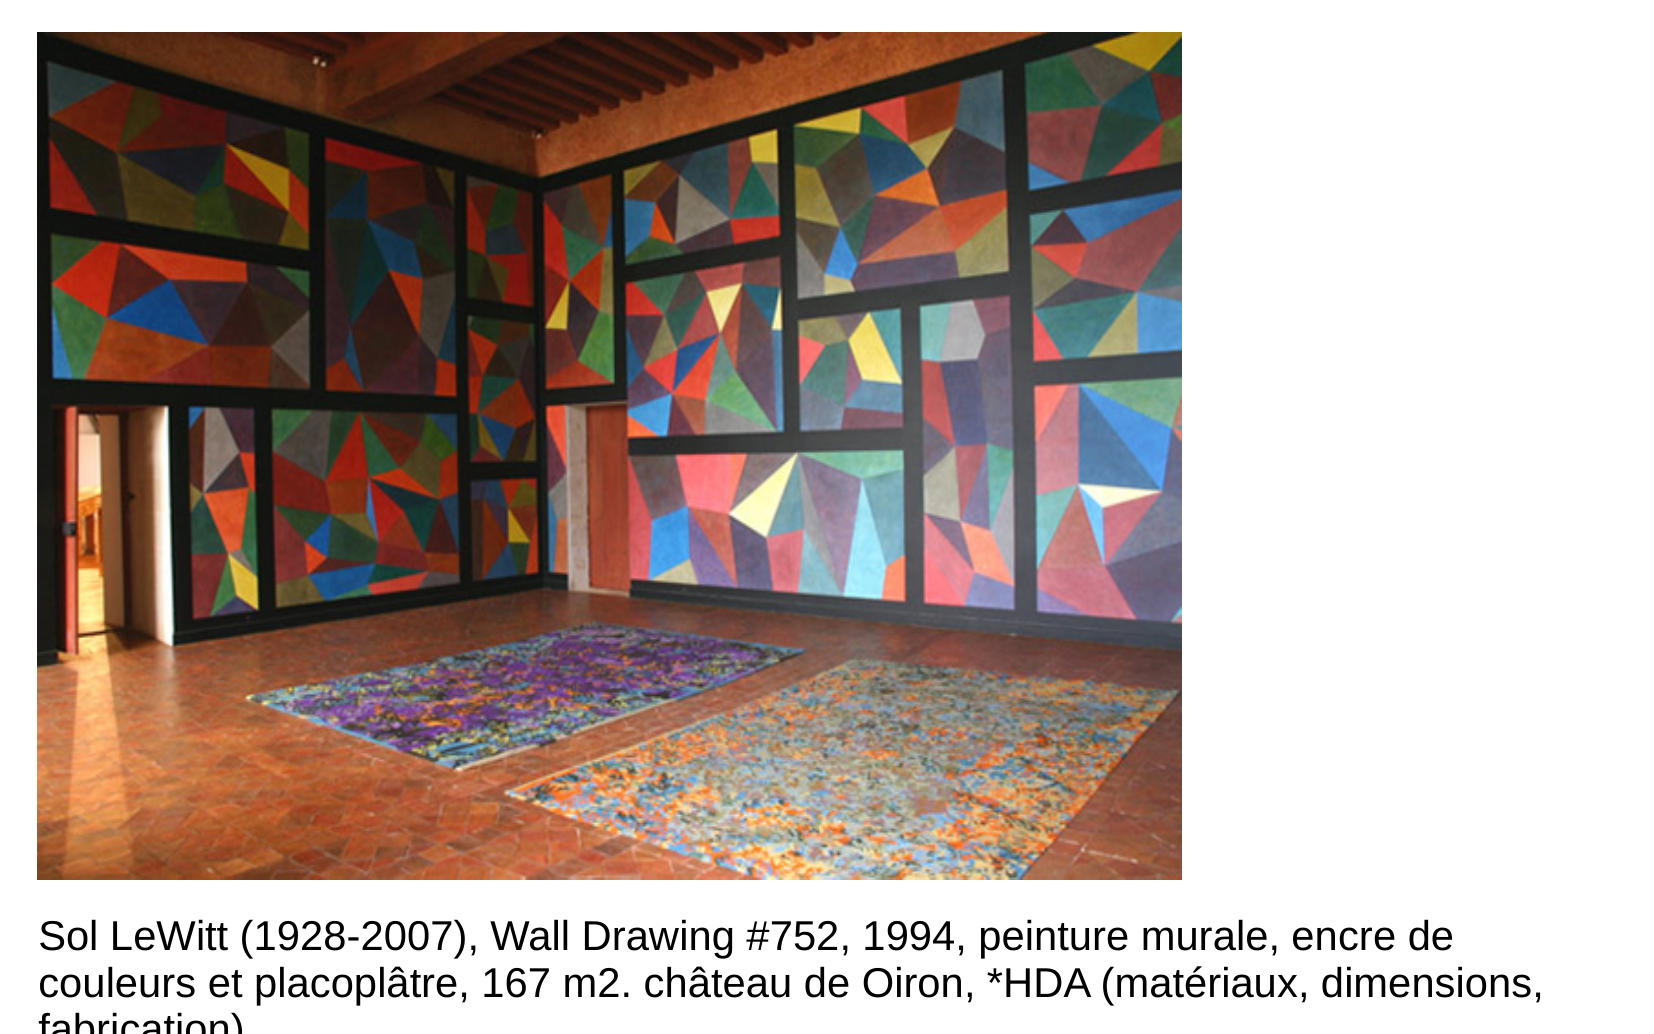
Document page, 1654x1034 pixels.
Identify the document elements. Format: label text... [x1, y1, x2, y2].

text_box Sol LeWitt (1928-2007), Wall Drawing #752, 1994, peinture murale, encre de couleurs et placoplâtre, 167 m2. château de Oiron, *HDA (matériaux, dimensions, fabrication). [23, 905, 1571, 1034]
picture [37, 32, 1182, 880]
